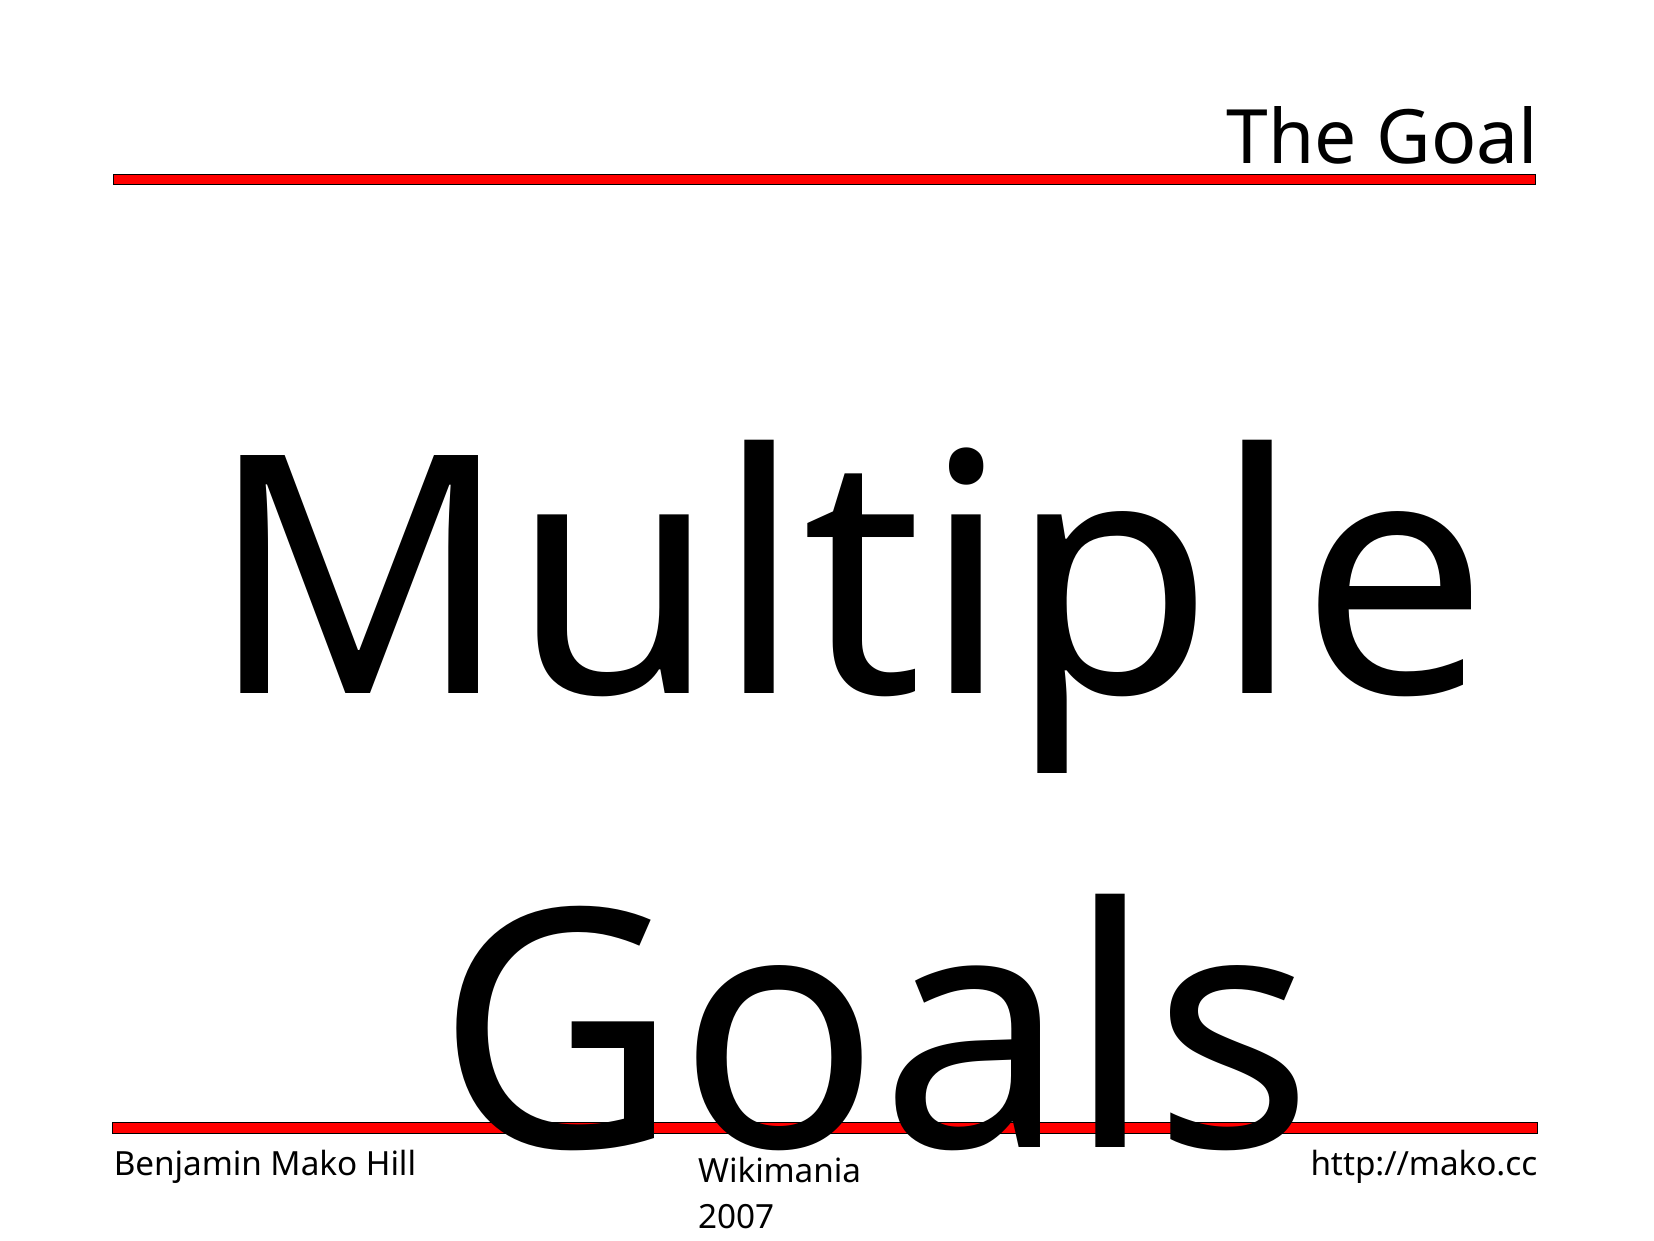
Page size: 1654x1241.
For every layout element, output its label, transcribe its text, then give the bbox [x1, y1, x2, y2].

list Multiple Goals [141, 337, 1538, 1175]
title The Goal [125, 70, 1538, 198]
